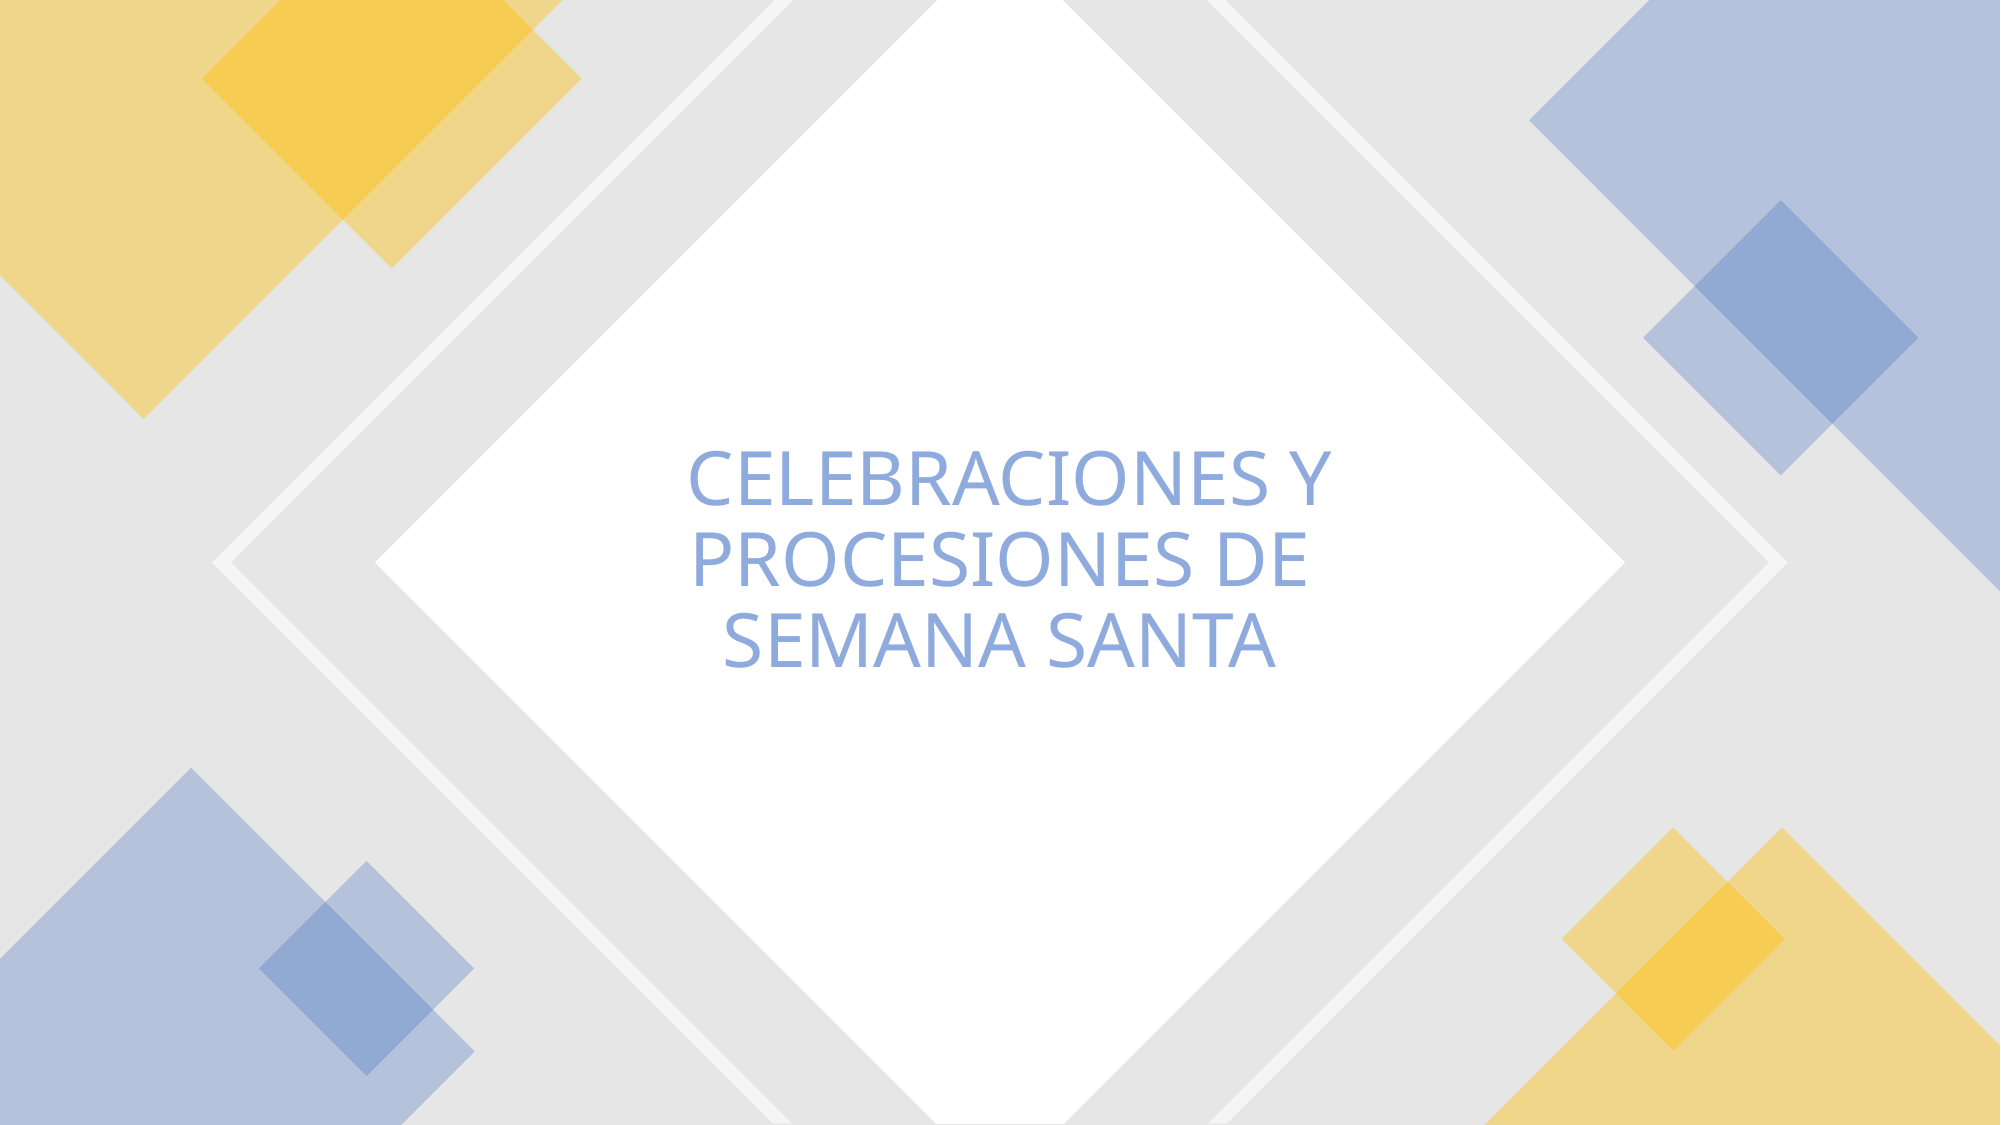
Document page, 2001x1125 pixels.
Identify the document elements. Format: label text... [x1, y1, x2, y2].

text_box [0, 0, 2000, 1125]
text_box CELEBRACIONES Y PROCESIONES DE SEMANA SANTA [525, 386, 1475, 739]
